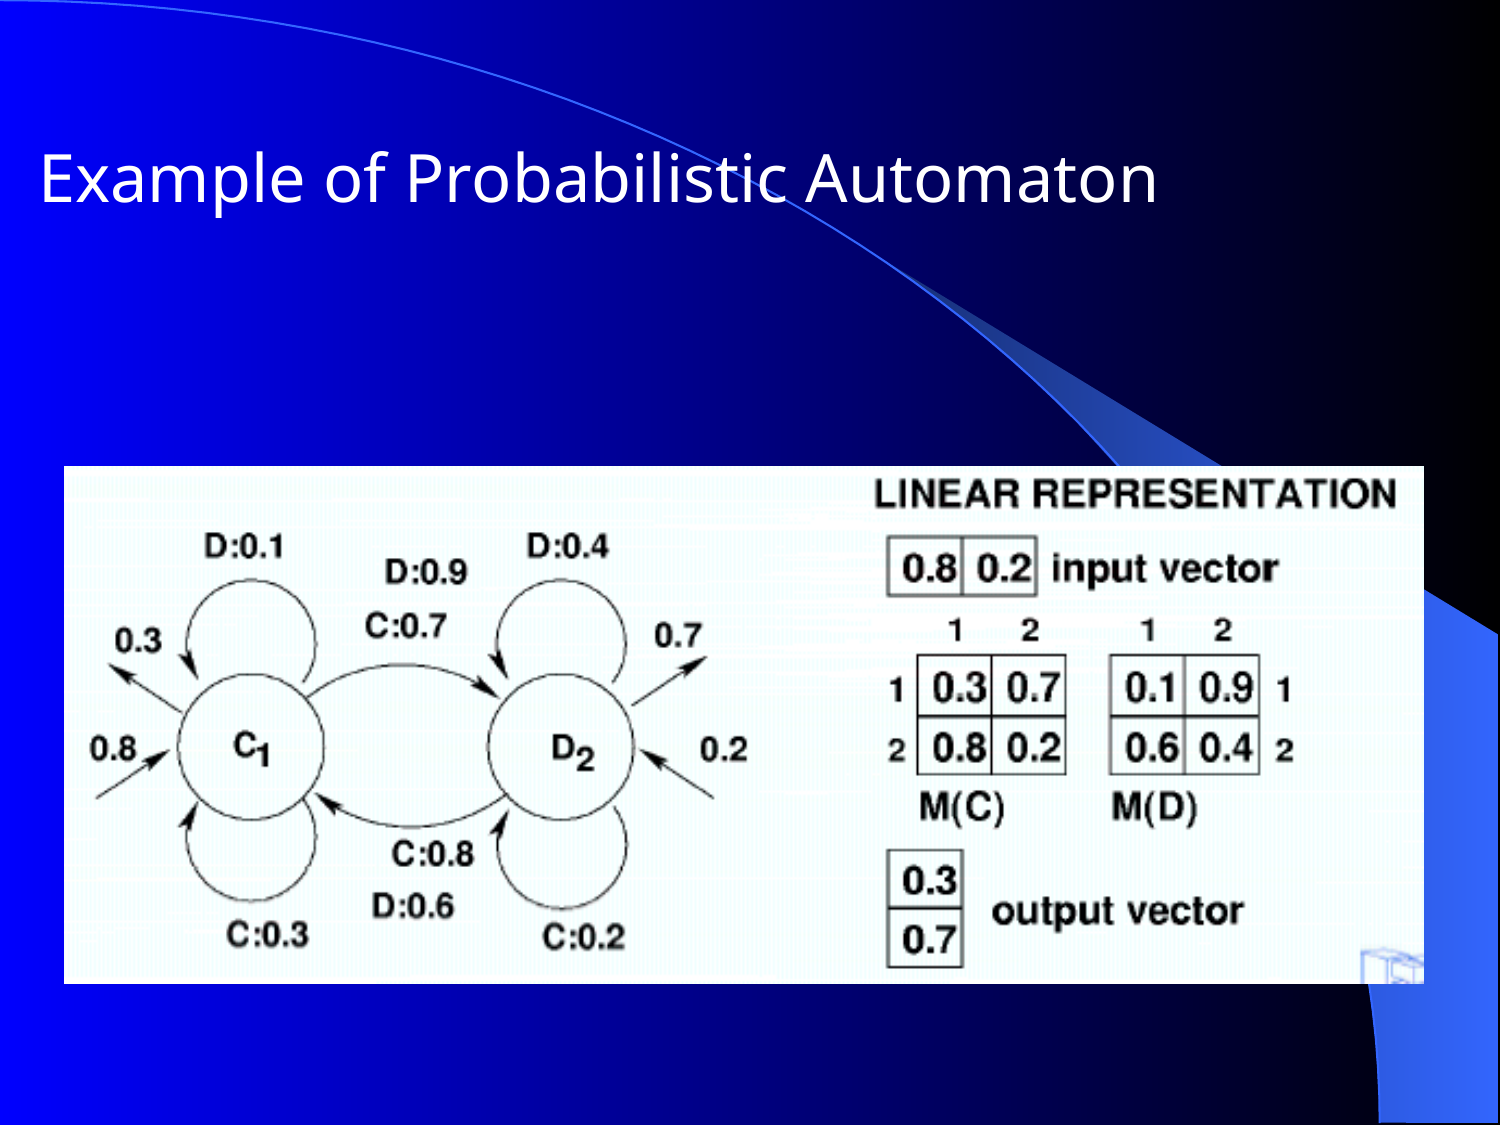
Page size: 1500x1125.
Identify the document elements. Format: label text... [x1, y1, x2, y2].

text_box Example of Probabilistic Automaton [23, 124, 1291, 301]
picture [64, 466, 1424, 984]
